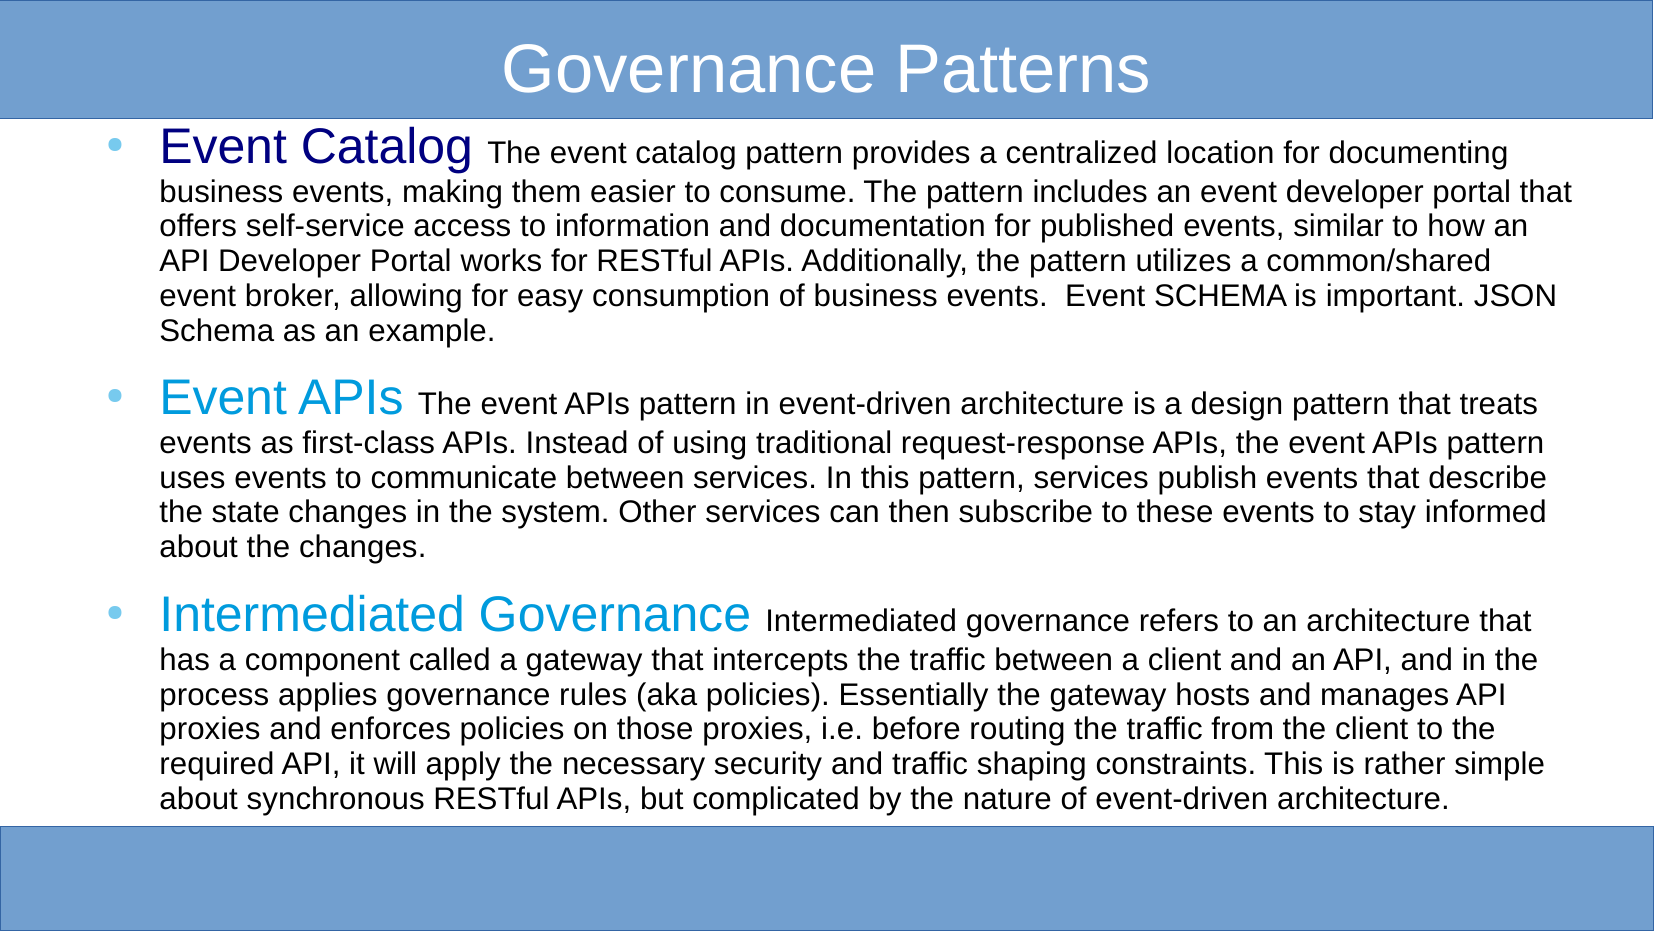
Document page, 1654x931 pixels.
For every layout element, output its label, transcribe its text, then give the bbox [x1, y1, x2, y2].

list Event Catalog The event catalog pattern provides a centralized location for documenting business events, making them easier to consume. The pattern includes an event developer portal that offers self-service access to information and documentation for published events, similar to how an API Developer Portal works for RESTful APIs. Additionally, the pattern utilizes a common/shared event broker, allowing for easy consumption of business events. Event SCHEMA is important. JSON Schema as an example. Event APIs The event APIs pattern in event-driven architecture is a design pattern that treats events as first-class APIs. Instead of using traditional request-response APIs, the event APIs pattern uses events to communicate between services. In this pattern, services publish events that describe the state changes in the system. Other services can then subscribe to these events to stay informed about the changes. Intermediated Governance Intermediated governance refers to an architecture that has a component called a gateway that intercepts the traffic between a client and an API, and in the process applies governance rules (aka policies). Essentially the gateway hosts and manages API proxies and enforces policies on those proxies, i.e. before routing the traffic from the client to the required API, it will apply the necessary security and traffic shaping constraints. This is rather simple about synchronous RESTful APIs, but complicated by the nature of event-driven architecture. [88, 118, 1577, 658]
title Governance Patterns [59, 29, 1595, 108]
